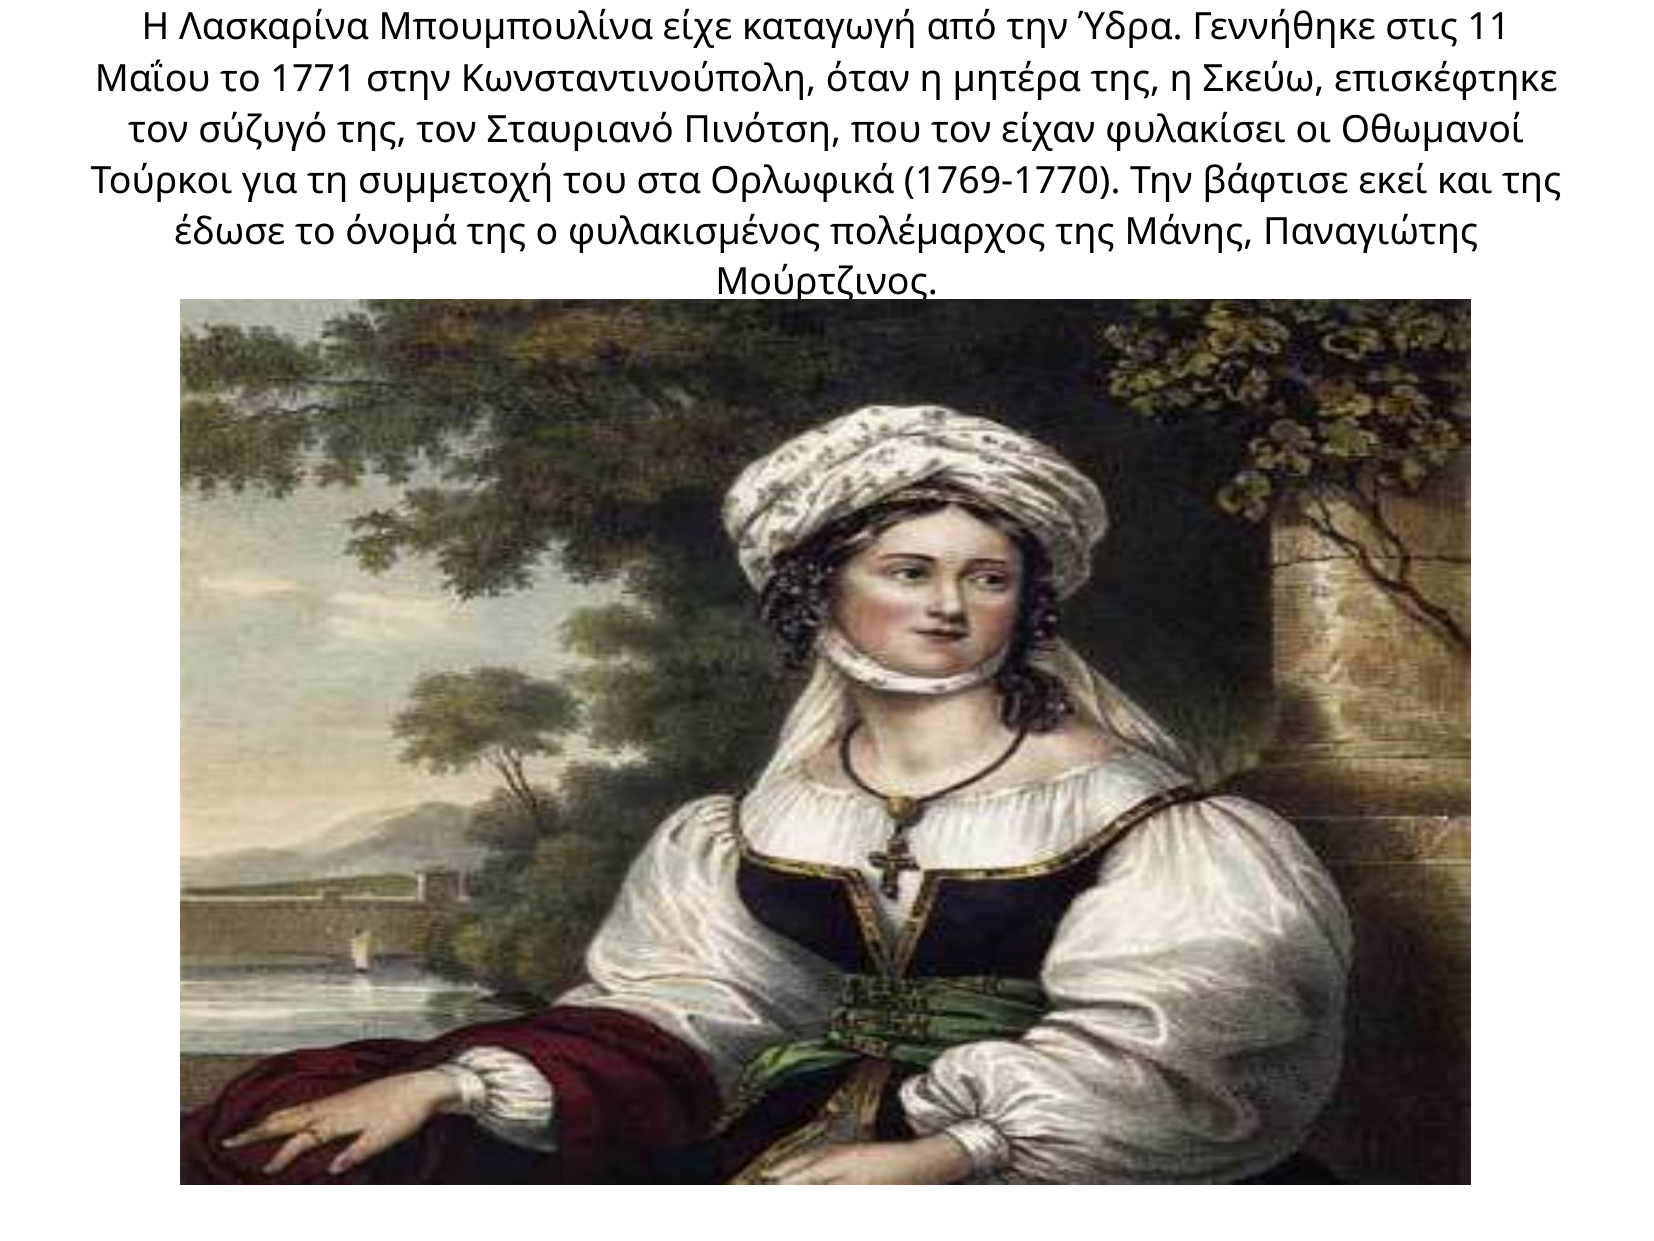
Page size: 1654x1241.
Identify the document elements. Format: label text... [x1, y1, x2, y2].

picture [180, 299, 1471, 1186]
title Η Λασκαρίνα Μπουμπουλίνα είχε καταγωγή από την Ύδρα. Γεννήθηκε στις 11 Μαΐου το 1771 στην Κωνσταντινούπολη, όταν η μητέρα της, η Σκεύω, επισκέφτηκε τον σύζυγό της, τον Σταυριανό Πινότση, που τον είχαν φυλακίσει οι Οθωμανοί Τούρκοι για τη συμμετοχή του στα Ορλωφικά (1769-1770). Την βάφτισε εκεί και της έδωσε το όνομά της ο φυλακισμένος πολέμαρχος της Μάνης, Παναγιώτης Μούρτζινος. [82, 22, 1571, 284]
